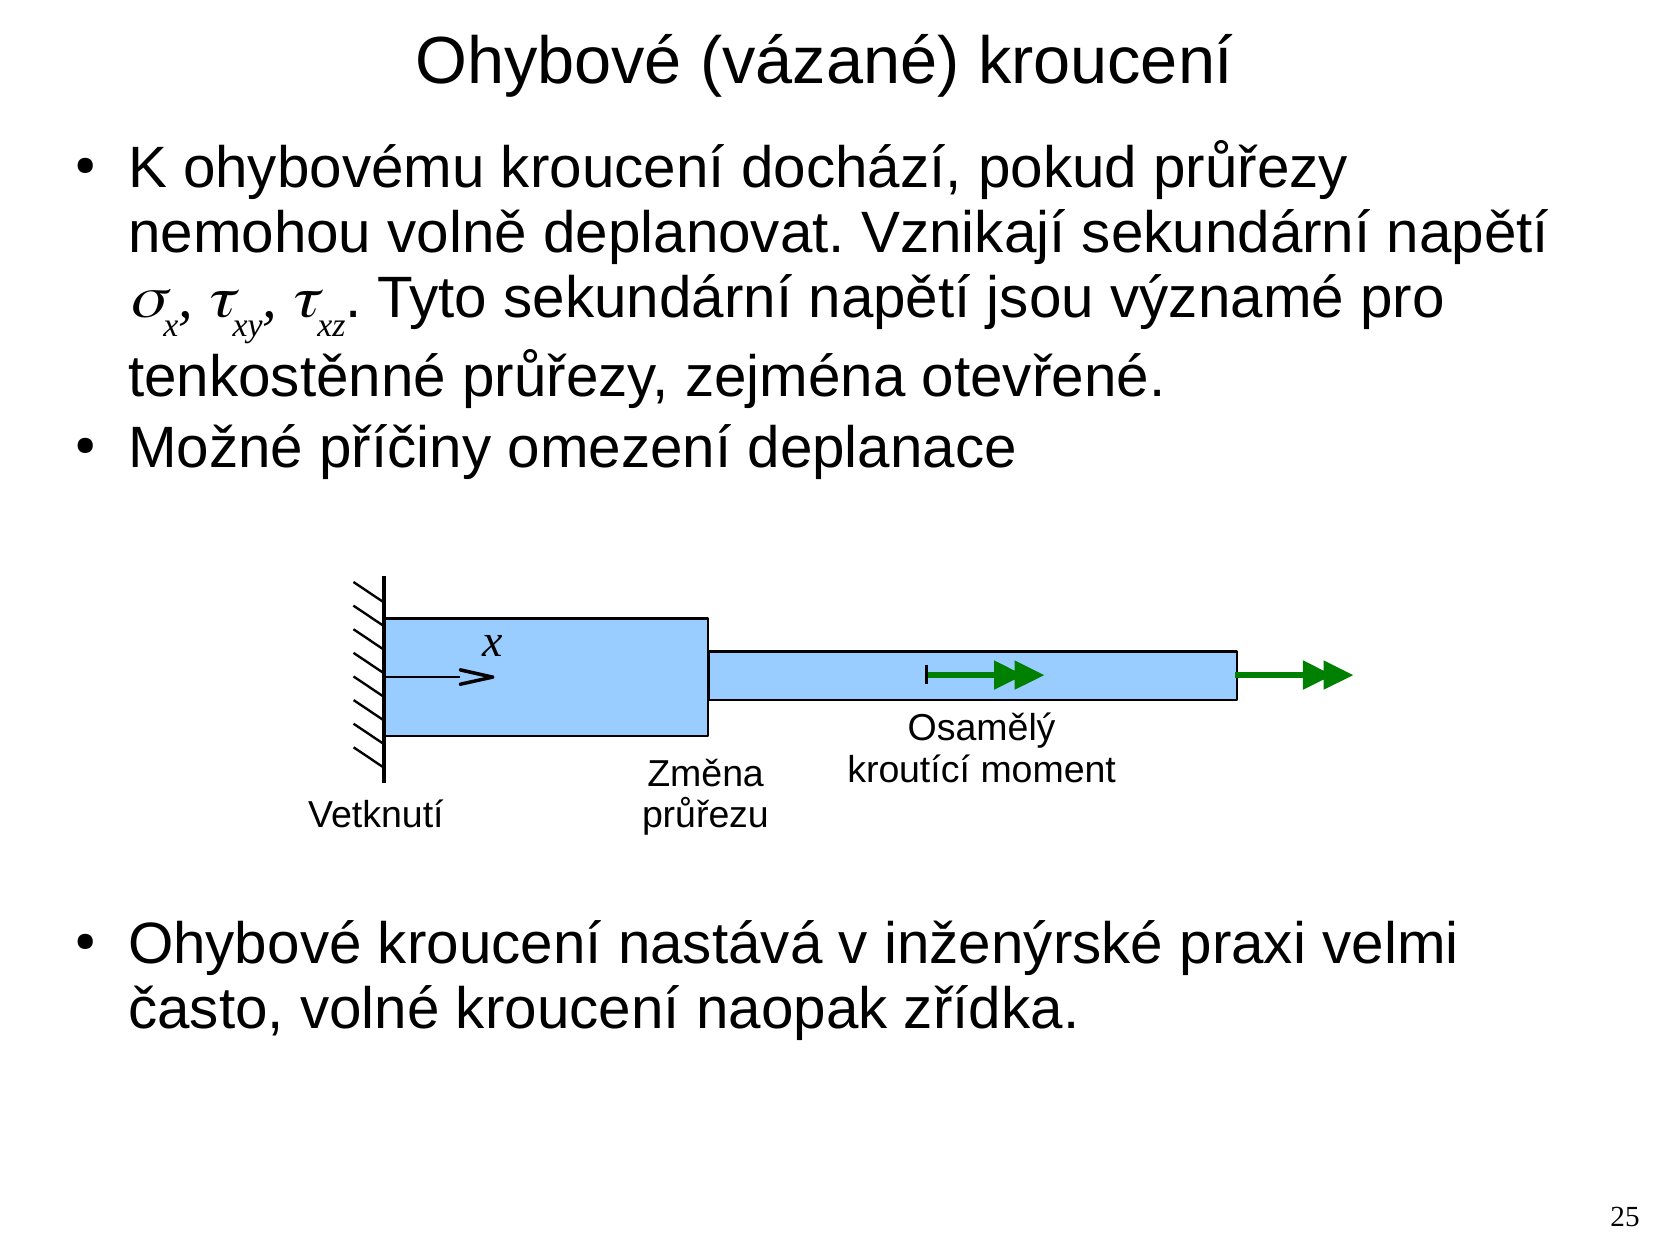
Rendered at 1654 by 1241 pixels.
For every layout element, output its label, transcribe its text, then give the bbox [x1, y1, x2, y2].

text_box [386, 618, 1237, 737]
title Ohybové (vázané) kroucení [37, 8, 1613, 113]
list K ohybovému kroucení dochází, pokud průřezy nemohou volně deplanovat. Vznikají sekundární napětí sx, txy, txz. Tyto sekundární napětí jsou významé pro tenkostěnné průřezy, zejména otevřené. Možné příčiny omezení deplanace Ohybové kroucení nastává v inženýrské praxi velmi často, volné kroucení naopak zřídka. [57, 134, 1608, 1201]
text_box Osamělý kroutící moment [830, 698, 1133, 813]
text_box Změna průřezu [606, 744, 805, 859]
text_box Vetknutí [293, 785, 508, 858]
text_box x [467, 608, 564, 708]
